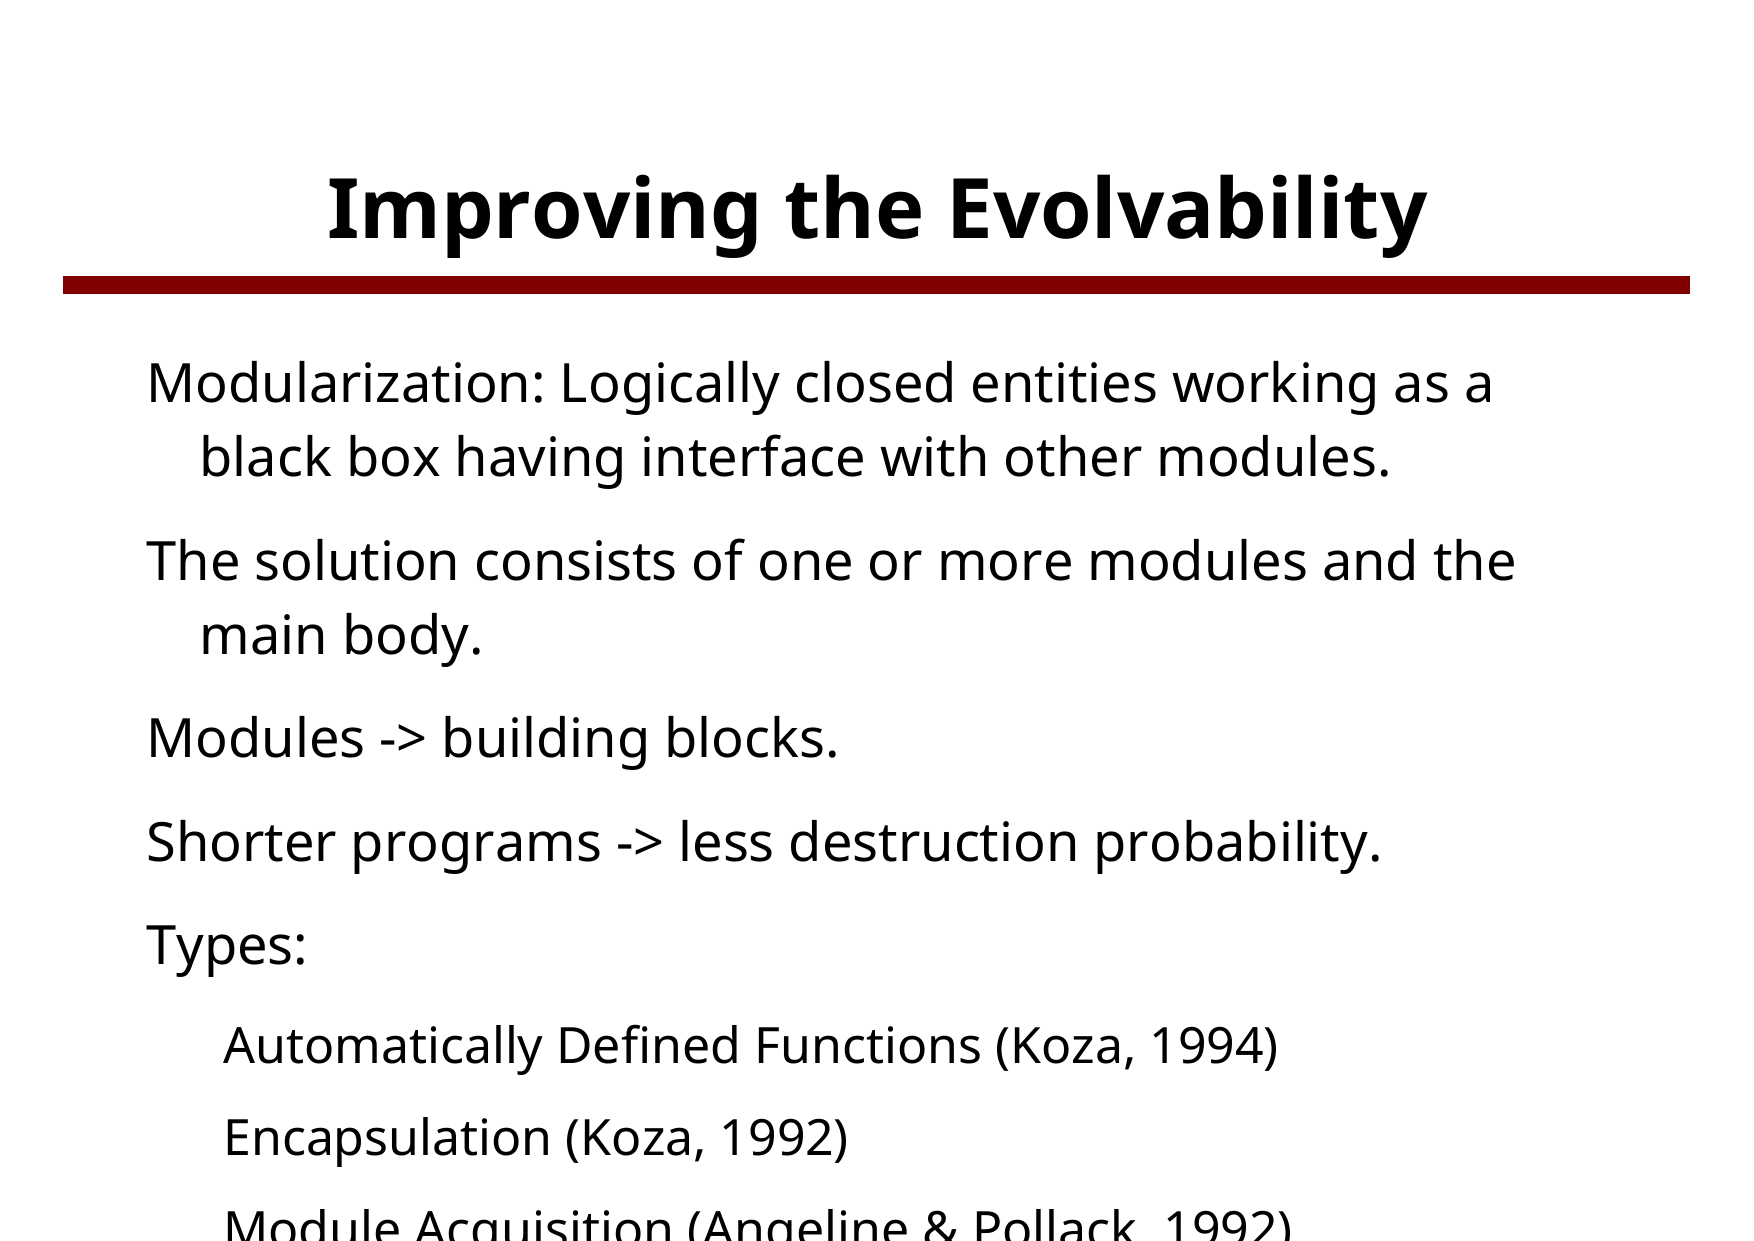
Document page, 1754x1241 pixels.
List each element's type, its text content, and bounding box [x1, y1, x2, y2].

title Improving the Evolvability [128, 102, 1627, 311]
list Modularization: Logically closed entities working as a black box having interface with other modules. The solution consists of one or more modules and the main body. Modules -> building blocks. Shorter programs -> less destruction probability. Types: Automatically Defined Functions (Koza, 1994) Encapsulation (Koza, 1992) Module Acquisition (Angeline & Pollack, 1992) [128, 344, 1627, 1185]
